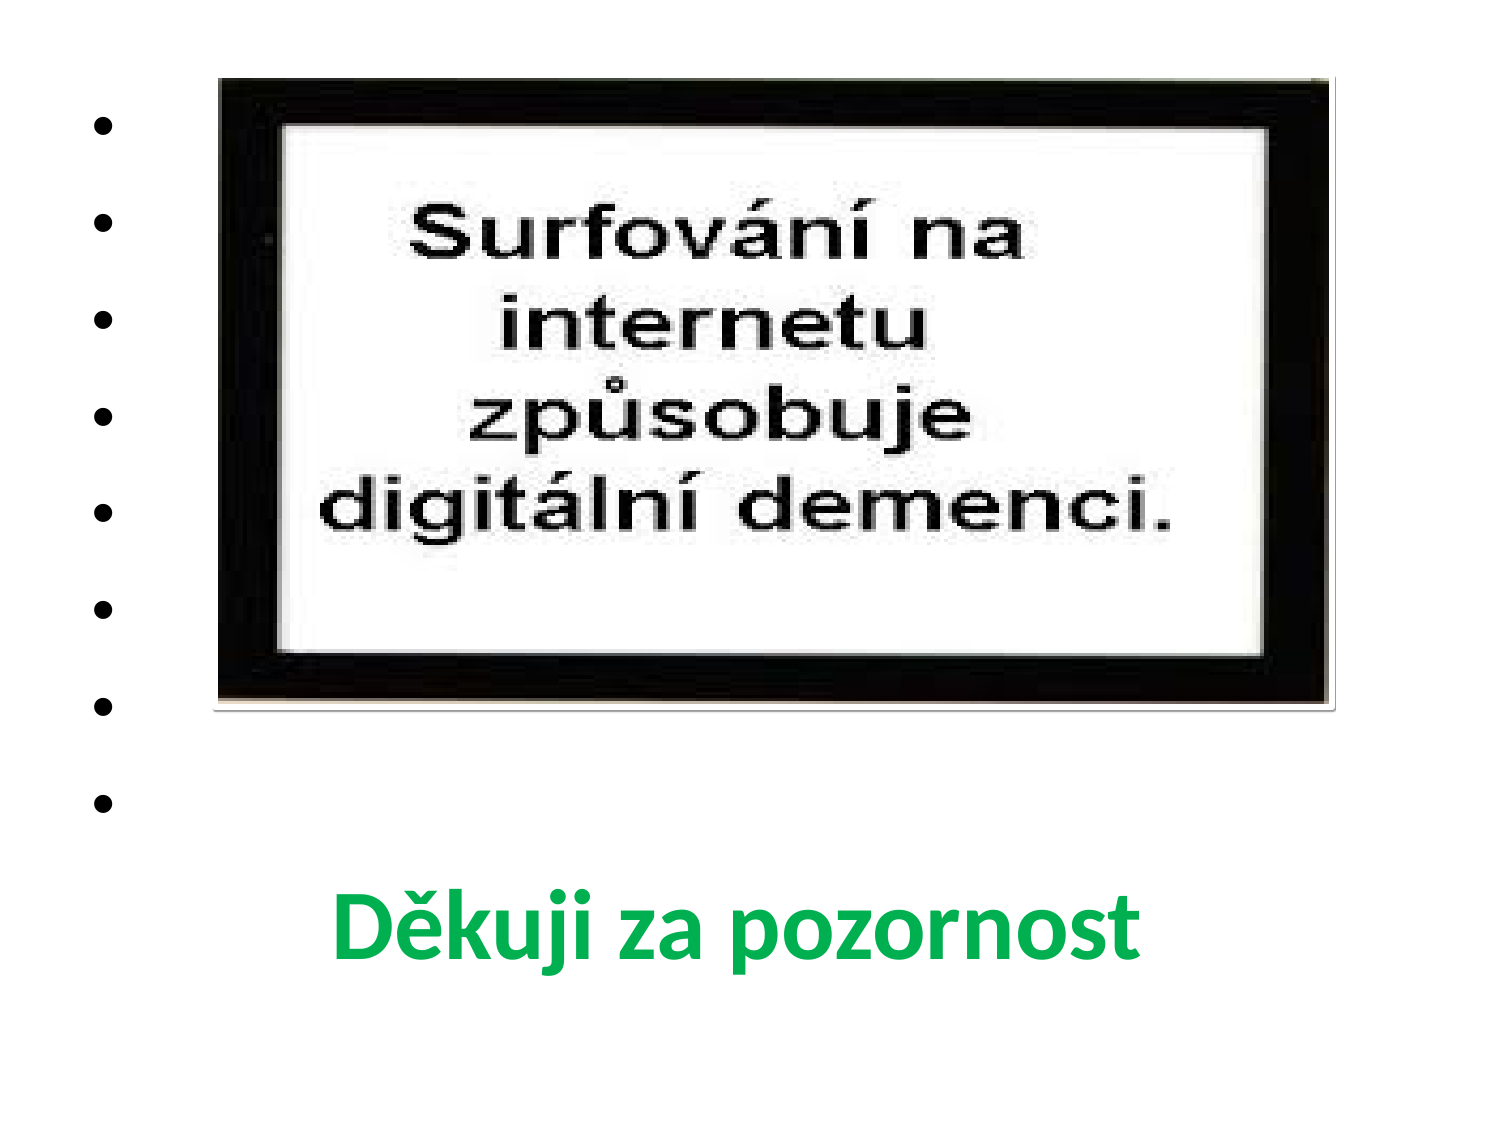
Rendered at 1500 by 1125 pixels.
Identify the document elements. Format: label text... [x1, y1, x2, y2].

list Děkuji za pozornost [76, 78, 1427, 1029]
picture [218, 78, 1329, 705]
